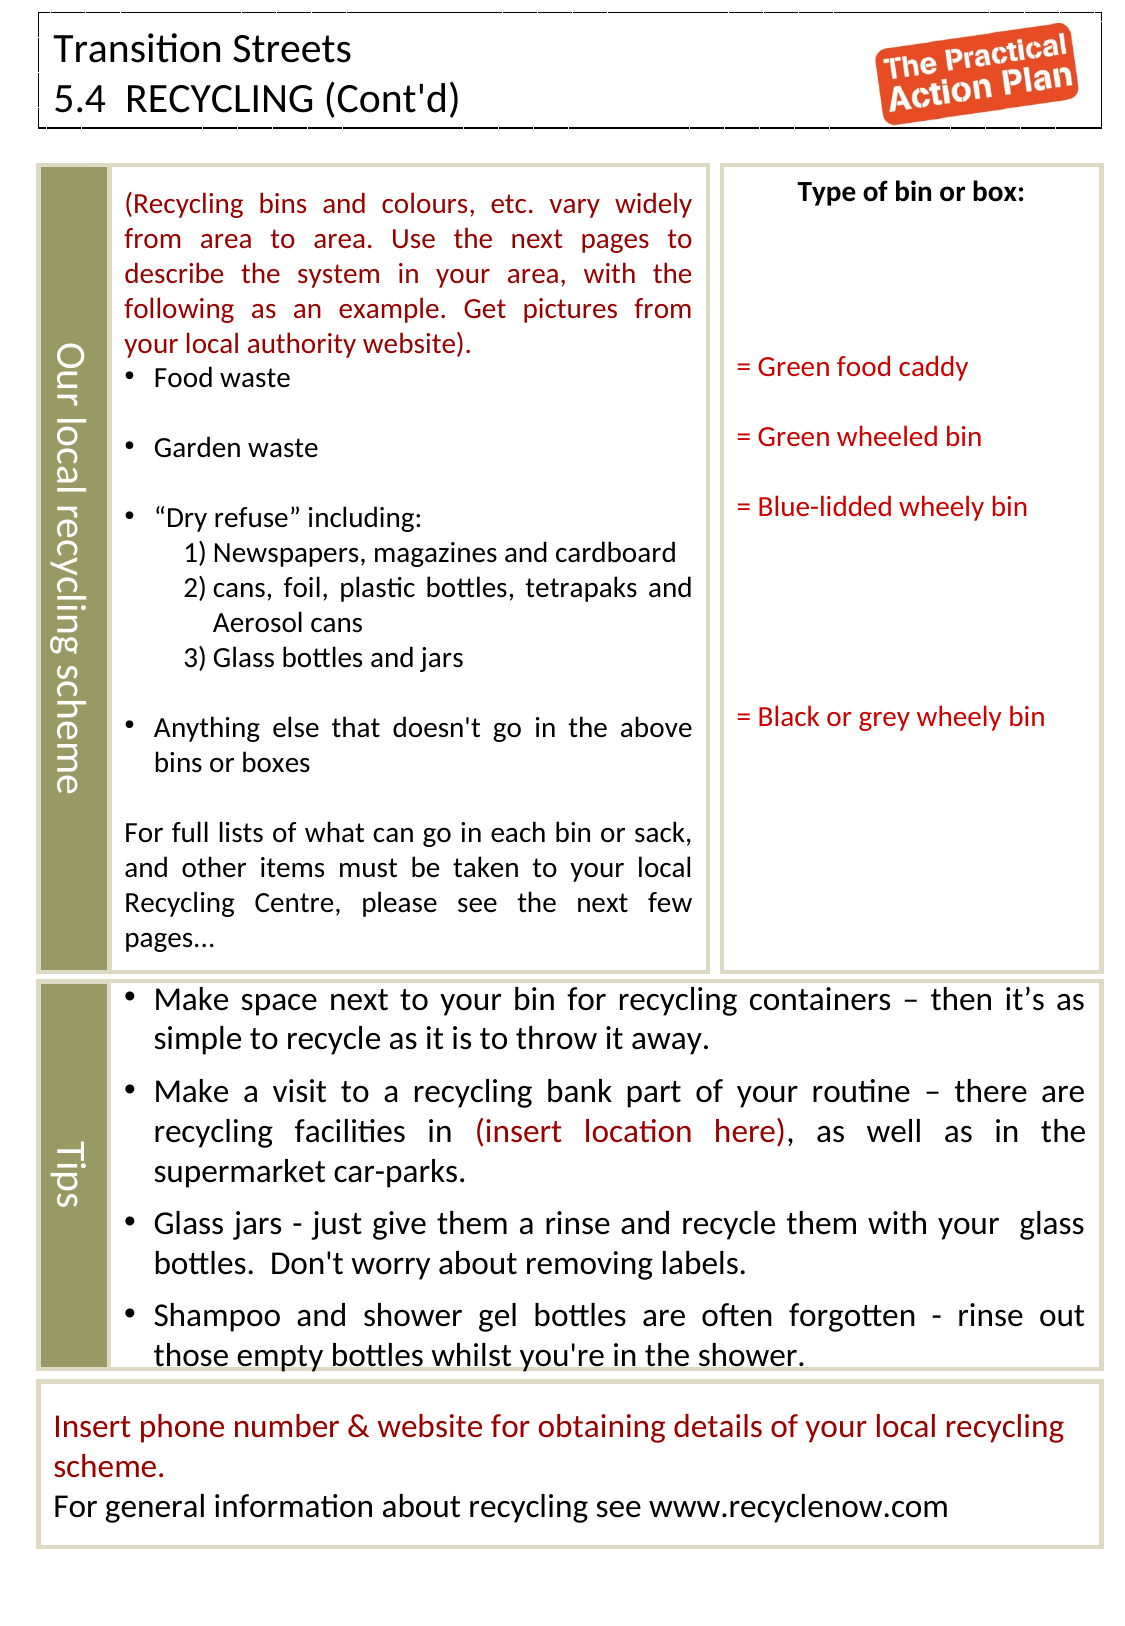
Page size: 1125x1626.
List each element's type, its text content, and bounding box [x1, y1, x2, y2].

text_box Our local recycling scheme [38, 165, 110, 973]
text_box Transition Streets 5.4 RECYCLING (Cont'd) [38, 12, 1102, 129]
text_box (Recycling bins and colours, etc. vary widely from area to area. Use the next pages to describe the system in your area, with the following as an example. Get pictures from your local authority website). Food waste Garden waste “Dry refuse” including: Newspapers, magazines and cardboard cans, foil, plastic bottles, tetrapaks and Aerosol cans Glass bottles and jars Anything else that doesn't go in the above bins or boxes For full lists of what can go in each bin or sack, and other items must be taken to your local Recycling Centre, please see the next few pages... [110, 165, 708, 973]
text_box Type of bin or box: = Green food caddy = Green wheeled bin = Blue-lidded wheely bin = Black or grey wheely bin [721, 165, 1102, 973]
text_box Make space next to your bin for recycling containers – then it’s as simple to recycle as it is to throw it away. Make a visit to a recycling bank part of your routine – there are recycling facilities in (insert location here), as well as in the supermarket car-parks. Glass jars - just give them a rinse and recycle them with your glass bottles. Don't worry about removing labels. Shampoo and shower gel bottles are often forgotten - rinse out those empty bottles whilst you're in the shower. [110, 981, 1102, 1369]
text_box Insert phone number & website for obtaining details of your local recycling scheme. For general information about recycling see www.recyclenow.com [38, 1381, 1102, 1547]
text_box Tips [38, 981, 110, 1369]
